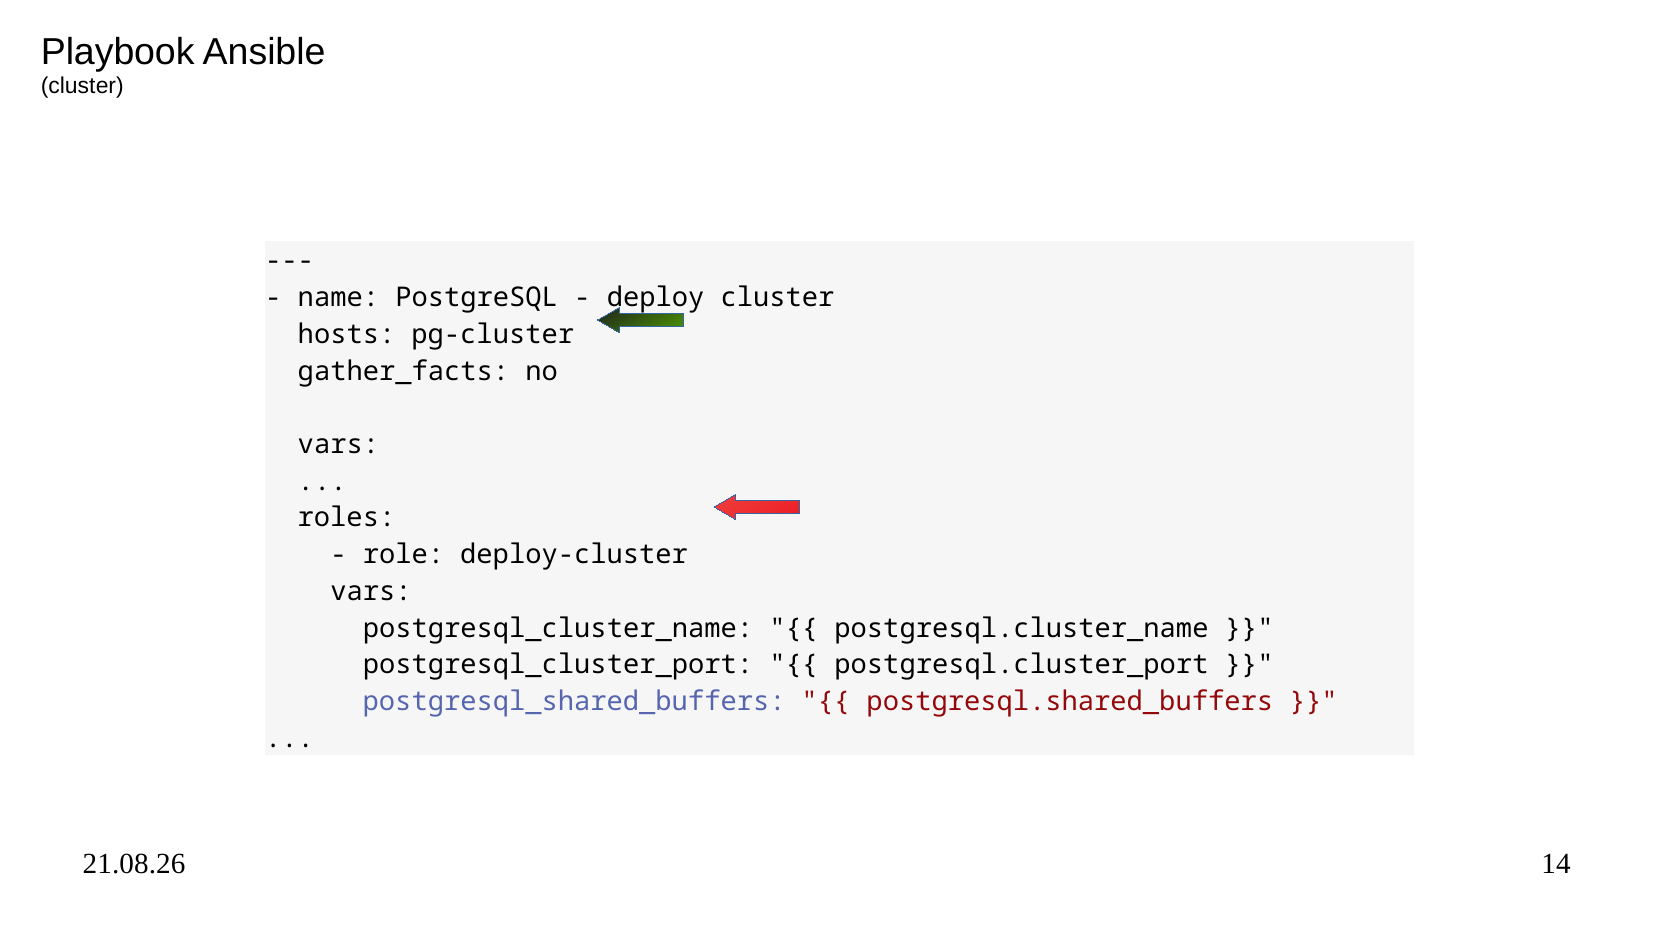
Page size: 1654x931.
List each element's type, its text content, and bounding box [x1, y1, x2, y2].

text_box [714, 494, 800, 520]
text_box [597, 307, 684, 333]
text_box --- - name: PostgreSQL - deploy cluster hosts: pg-cluster gather_facts: no vars: ... roles: - role: deploy-cluster vars: postgresql_cluster_name: "{{ postgresql.cluster_name }}" postgresql_cluster_port: "{{ postgresql.cluster_port }}" postgresql_shared_buffers: "{{ postgresql.shared_buffers }}" ... [265, 241, 1415, 710]
text_box Playbook Ansible (cluster) [26, 22, 393, 131]
